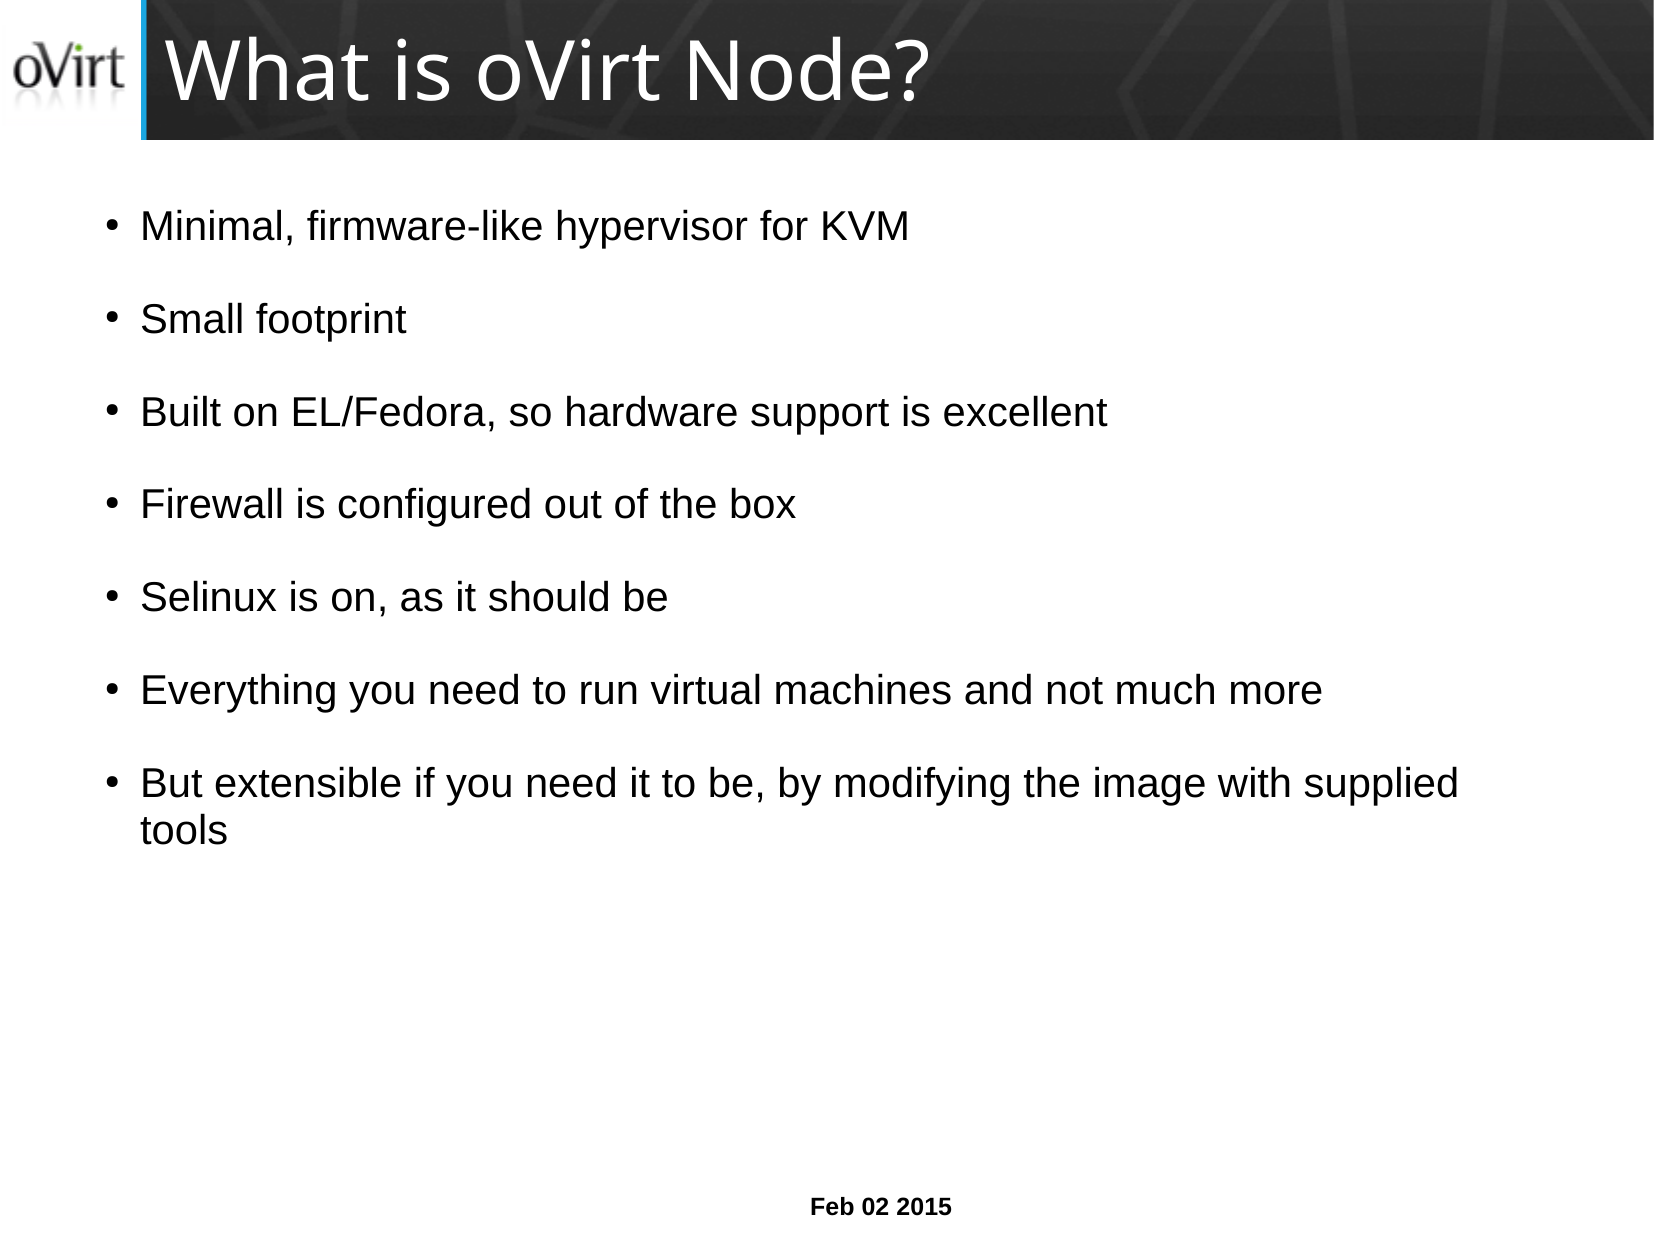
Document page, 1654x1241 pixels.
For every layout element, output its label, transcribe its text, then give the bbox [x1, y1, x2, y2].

title What is oVirt Node? [164, 18, 1653, 119]
text_box Minimal, firmware-like hypervisor for KVM Small footprint Built on EL/Fedora, so hardware support is excellent Firewall is configured out of the box Selinux is on, as it should be Everything you need to run virtual machines and not much more But extensible if you need it to be, by modifying the image with supplied tools [90, 195, 1546, 1036]
picture [0, 0, 1654, 140]
